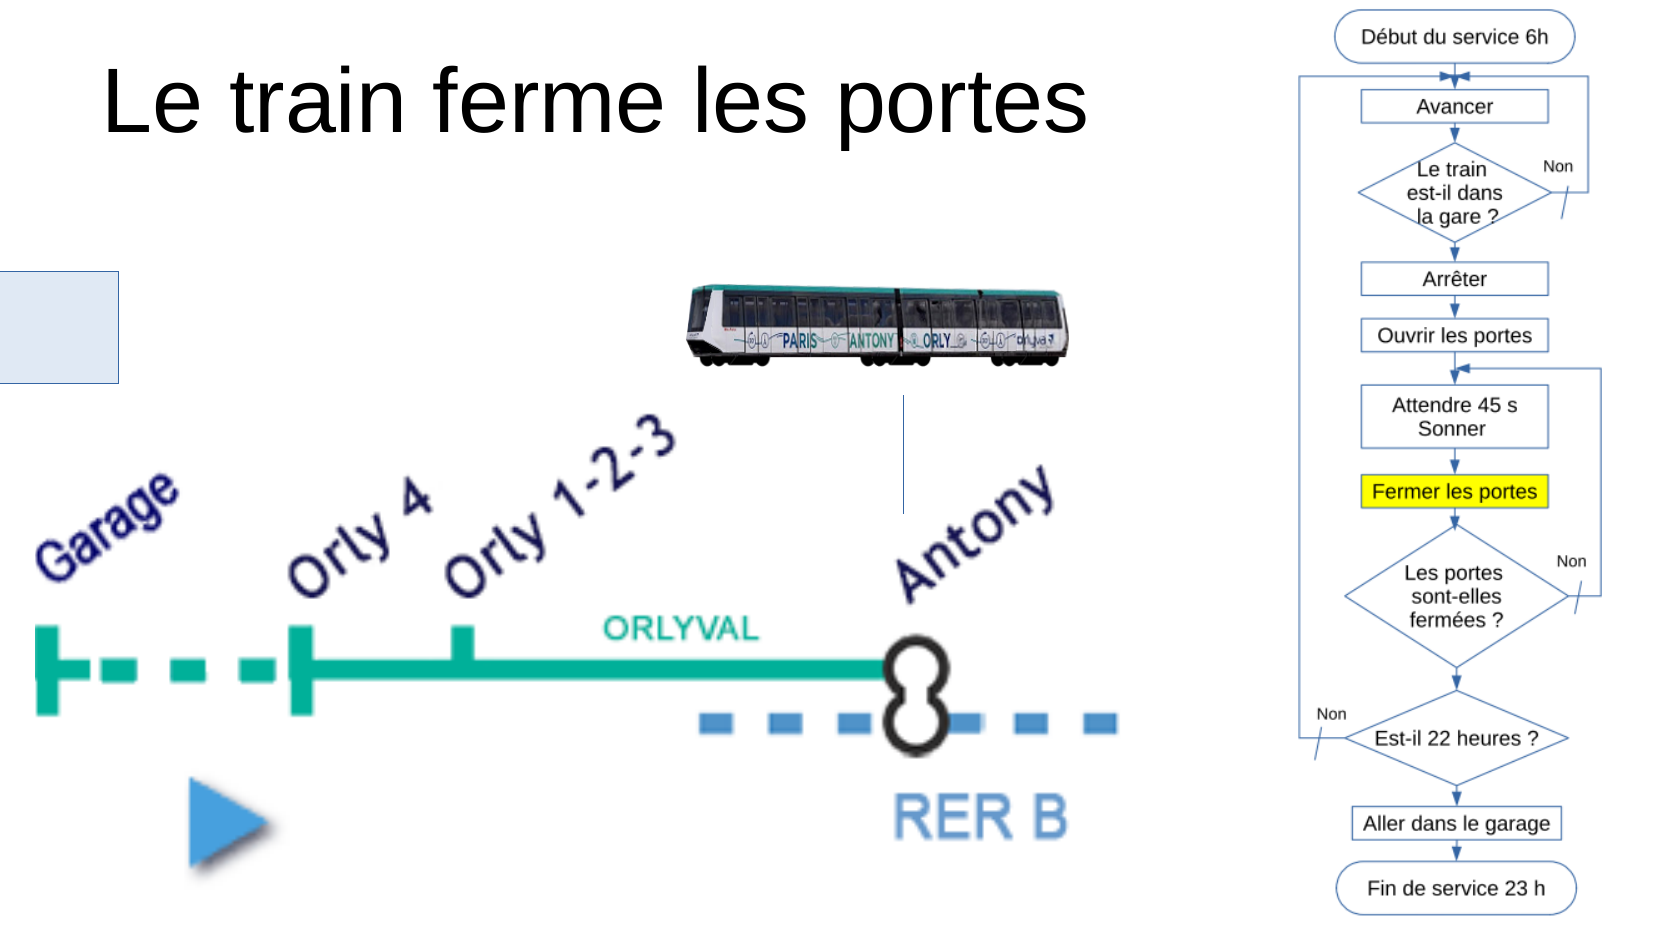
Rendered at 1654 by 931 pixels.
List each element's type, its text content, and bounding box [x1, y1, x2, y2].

title Le train ferme les portes [35, 0, 1158, 203]
text_box [0, 271, 119, 384]
picture [1287, 0, 1627, 928]
picture [685, 283, 1069, 367]
picture [35, 383, 1123, 893]
